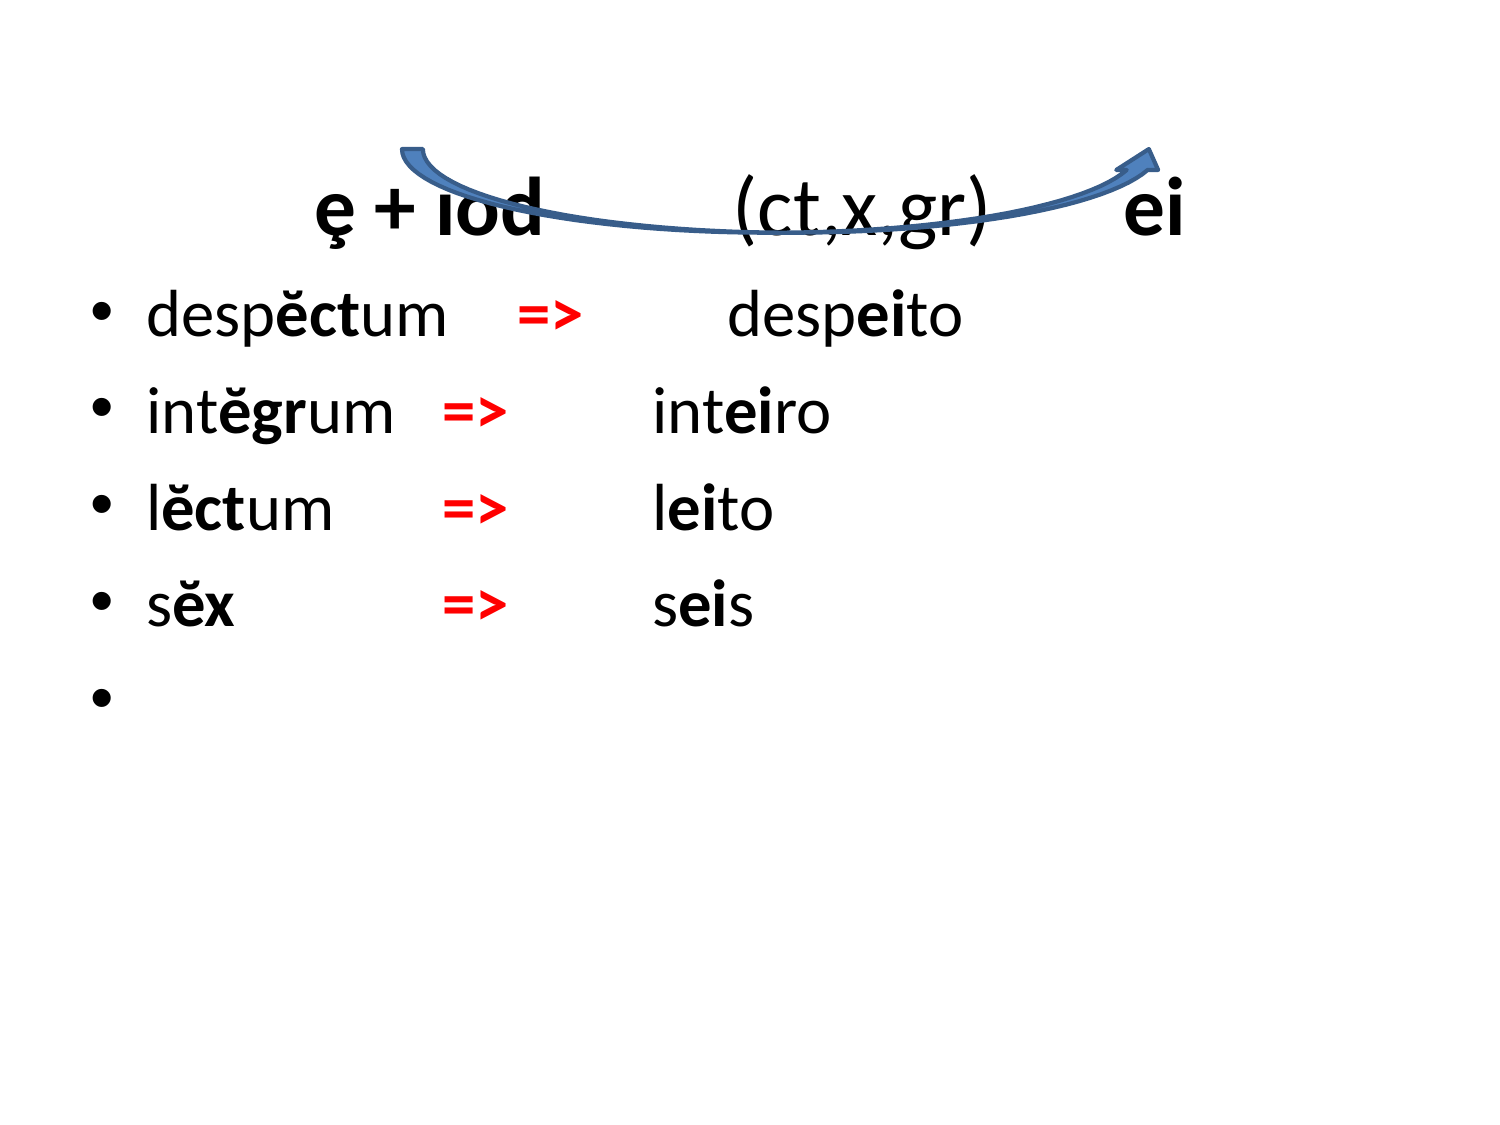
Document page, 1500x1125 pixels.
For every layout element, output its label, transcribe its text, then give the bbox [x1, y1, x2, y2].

text_box [401, 149, 1159, 233]
title ȩ + iod (ct,x,gr) ei [75, 45, 1426, 233]
list despĕctum => despeito intĕgrum => inteiro lĕctum => leito sĕx => seis [75, 262, 1426, 1005]
